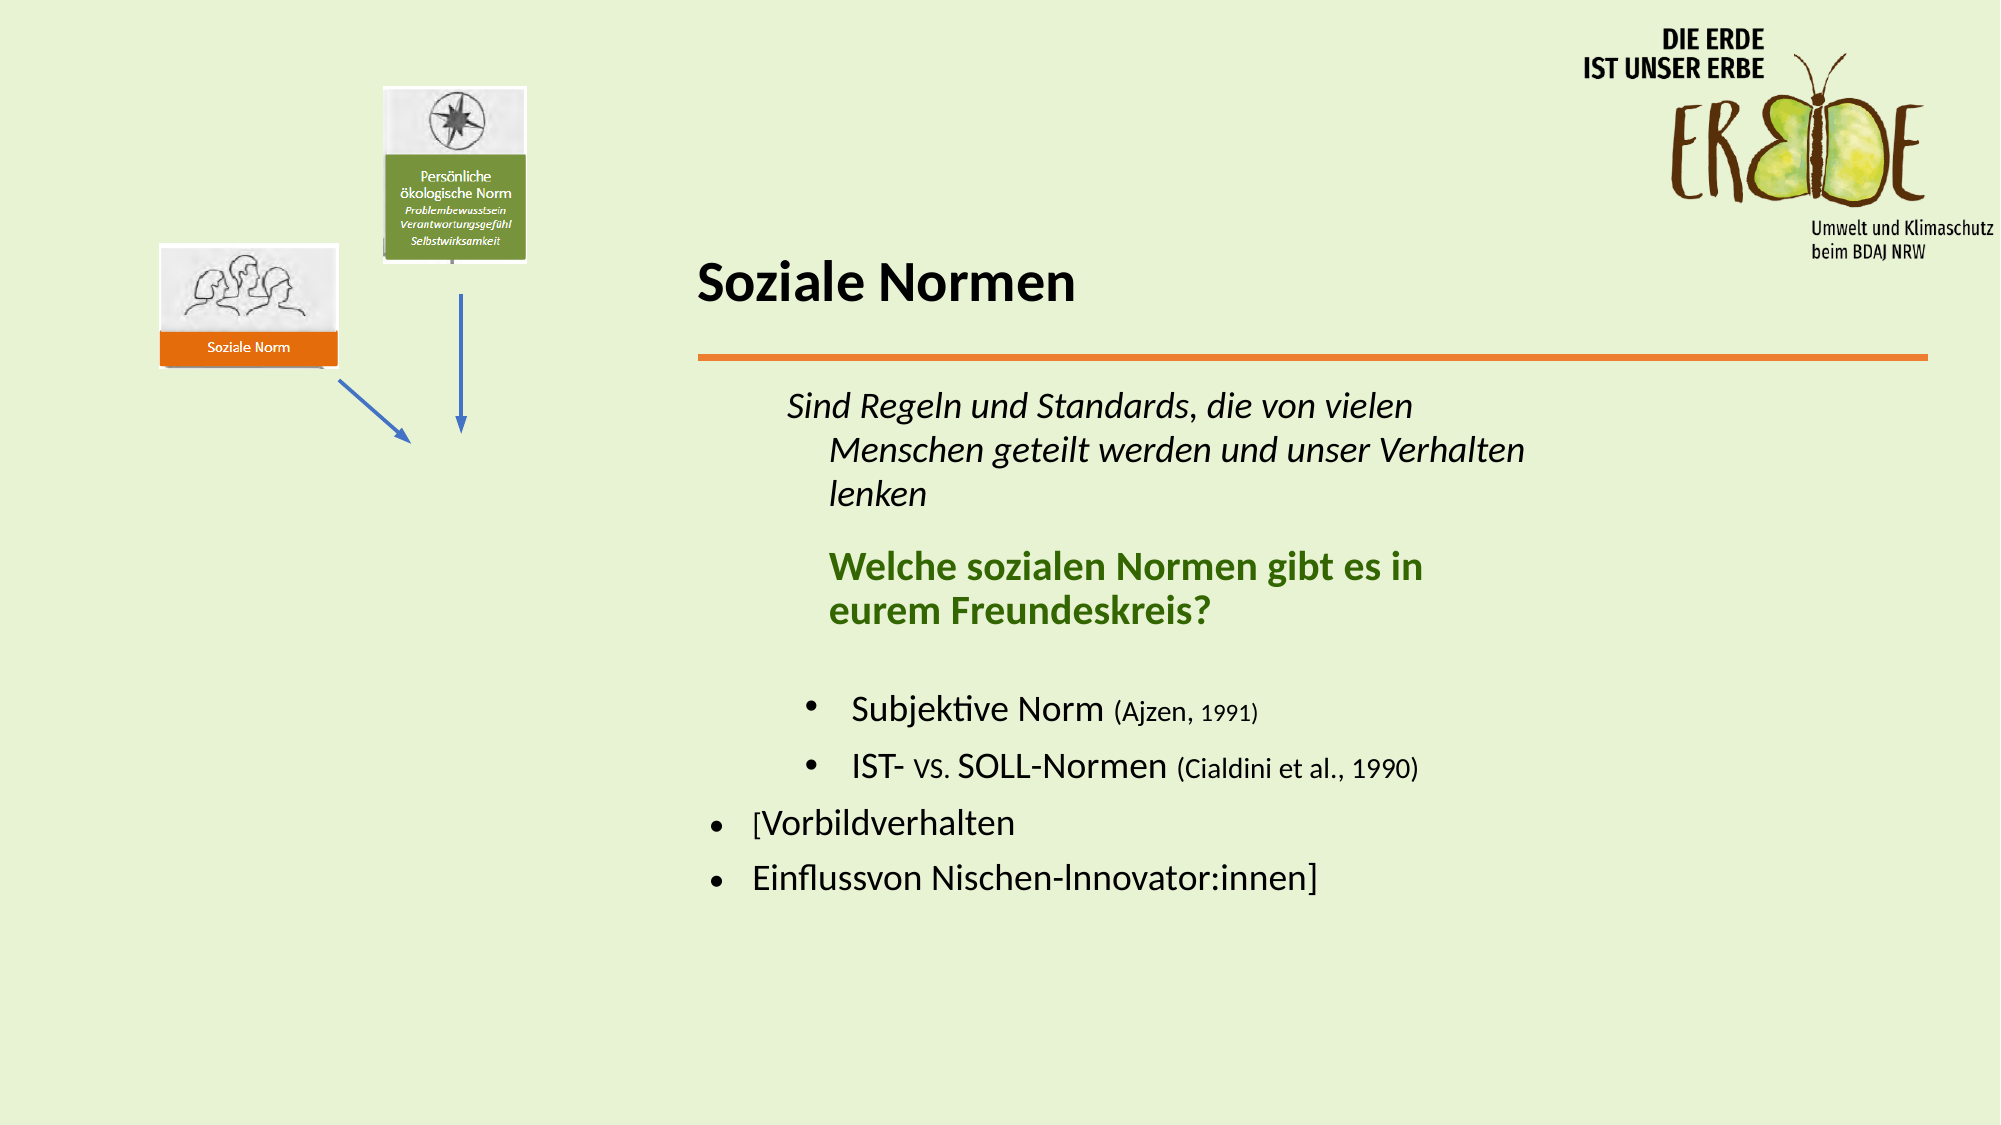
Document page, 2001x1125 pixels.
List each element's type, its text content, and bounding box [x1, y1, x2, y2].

text_box • [Vorbildverhalten [709, 795, 986, 819]
text_box • Einflussvon Nischen-lnnovator:innen] [709, 850, 1282, 875]
picture [159, 243, 339, 369]
text_box Soziale Normen Sind Regeln und Standards, die von vielen Menschen geteilt werden und unser Verhalten lenken Welche sozialen Normen gibt es in eurem Freundeskreis? [698, 243, 1600, 354]
text_box Subjektive Norm (Ajzen, 1991) IST- VS. SOLL-Normen (Cialdini et al., 1990) [606, 675, 1613, 795]
picture [383, 86, 527, 264]
text_box Soziale Normen Sind Regeln und Standards, die von vielen Menschen geteilt werden und unser Verhalten lenken Welche sozialen Normen gibt es in eurem Freundeskreis? [698, 361, 1600, 591]
